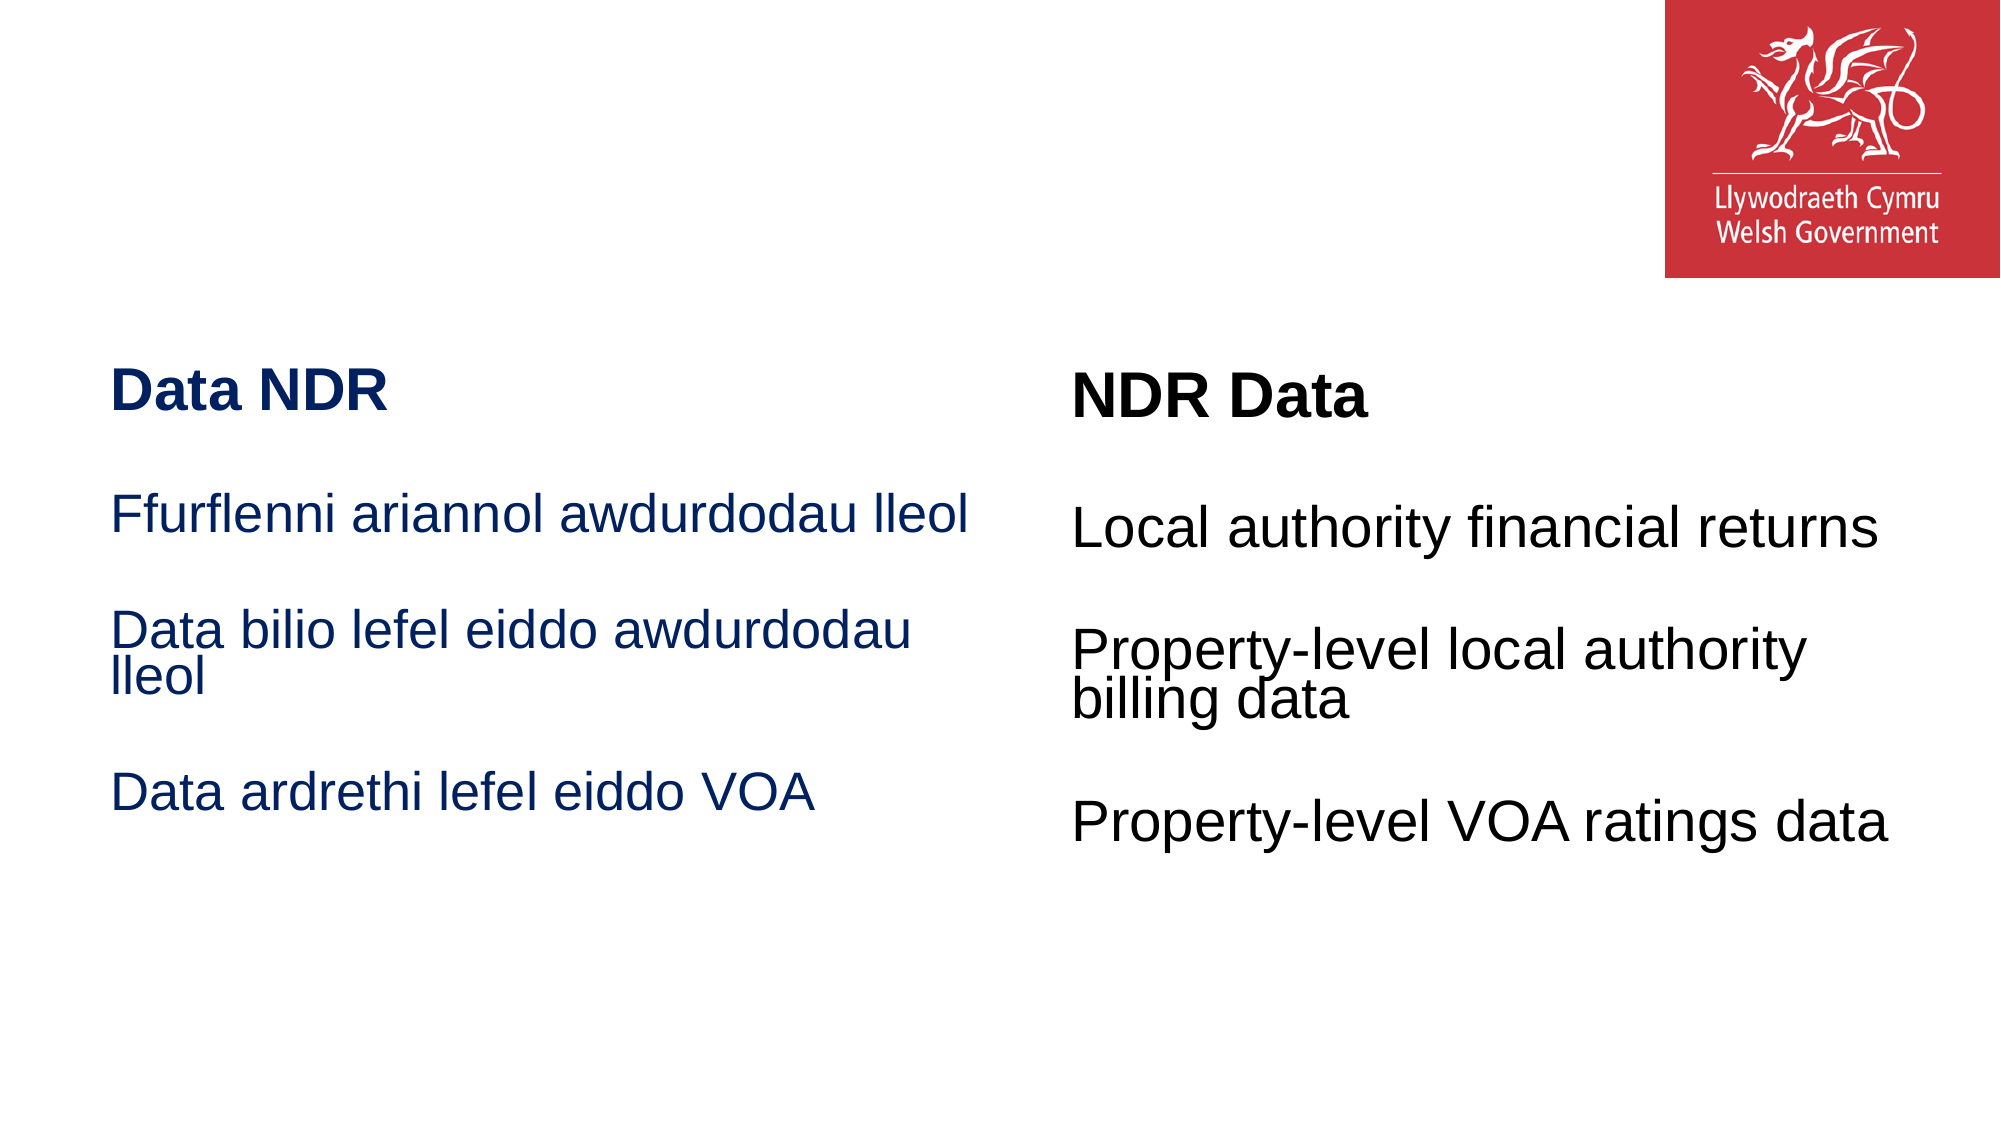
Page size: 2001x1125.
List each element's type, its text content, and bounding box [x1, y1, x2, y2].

text_box NDR Data Local authority financial returns Property-level local authority billing data Property-level VOA ratings data [1056, 277, 1979, 866]
text_box Data NDR Ffurflenni ariannol awdurdodau lleol Data bilio lefel eiddo awdurdodau lleol Data ardrethi lefel eiddo VOA [96, 277, 1019, 866]
picture [1665, 0, 2000, 278]
